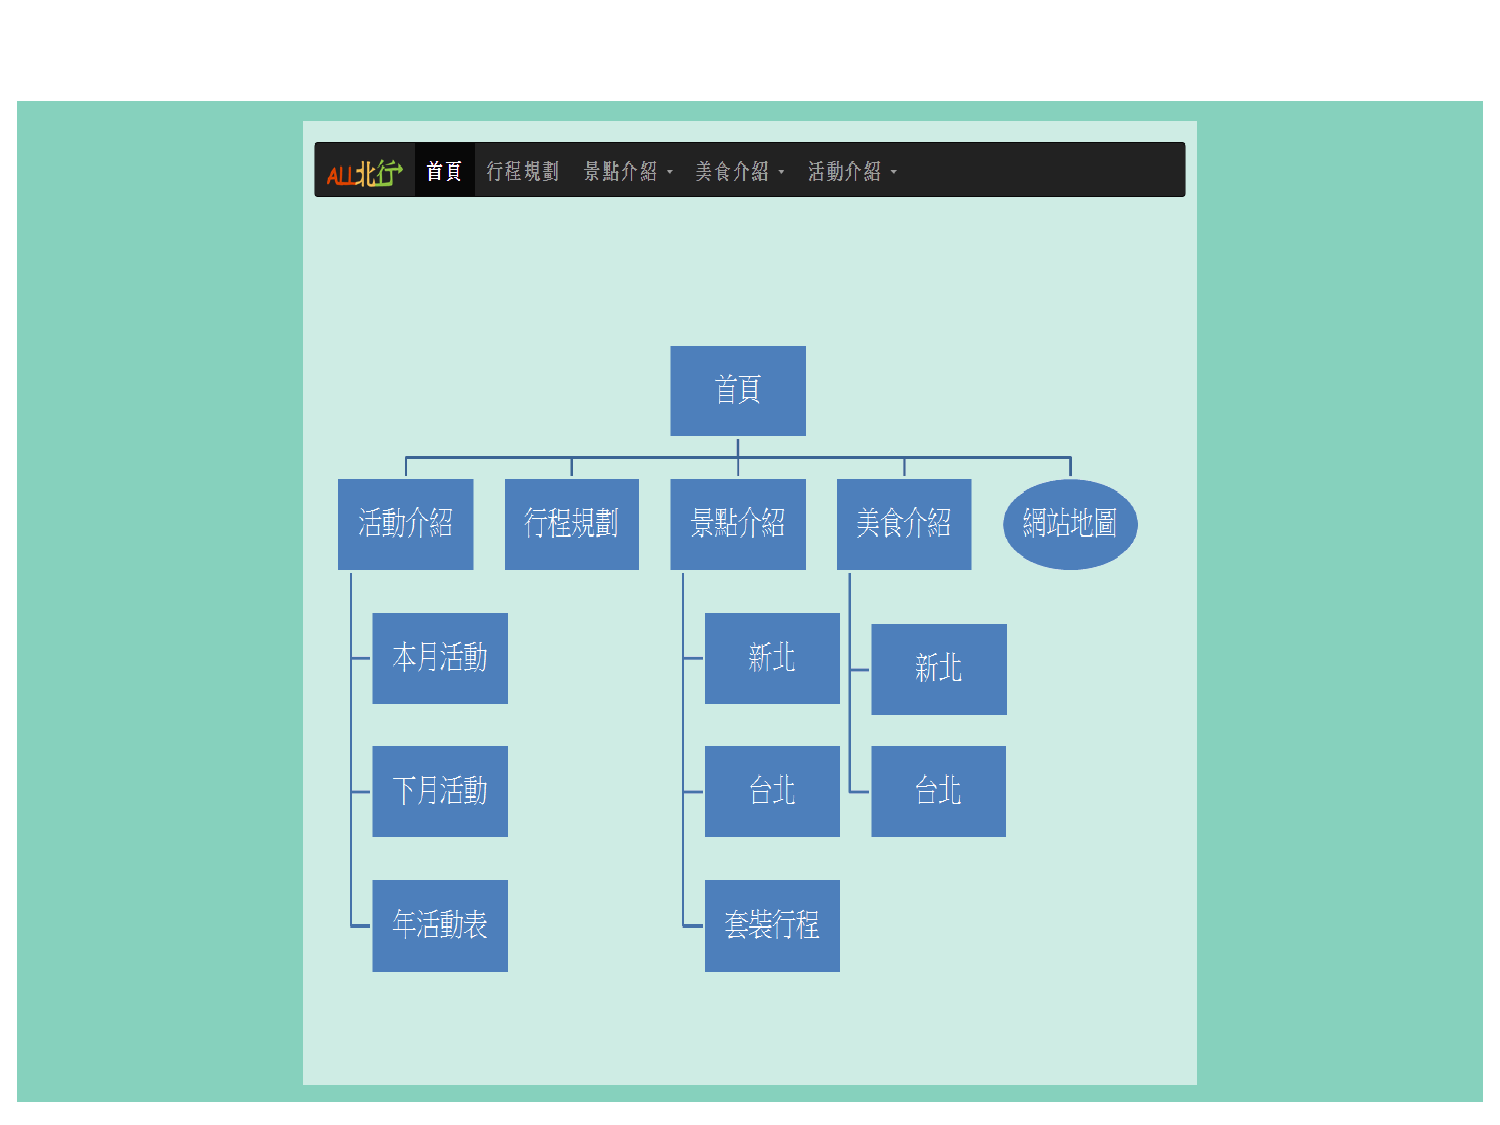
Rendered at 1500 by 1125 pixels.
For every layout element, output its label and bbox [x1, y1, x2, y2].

picture [17, 101, 1483, 1102]
